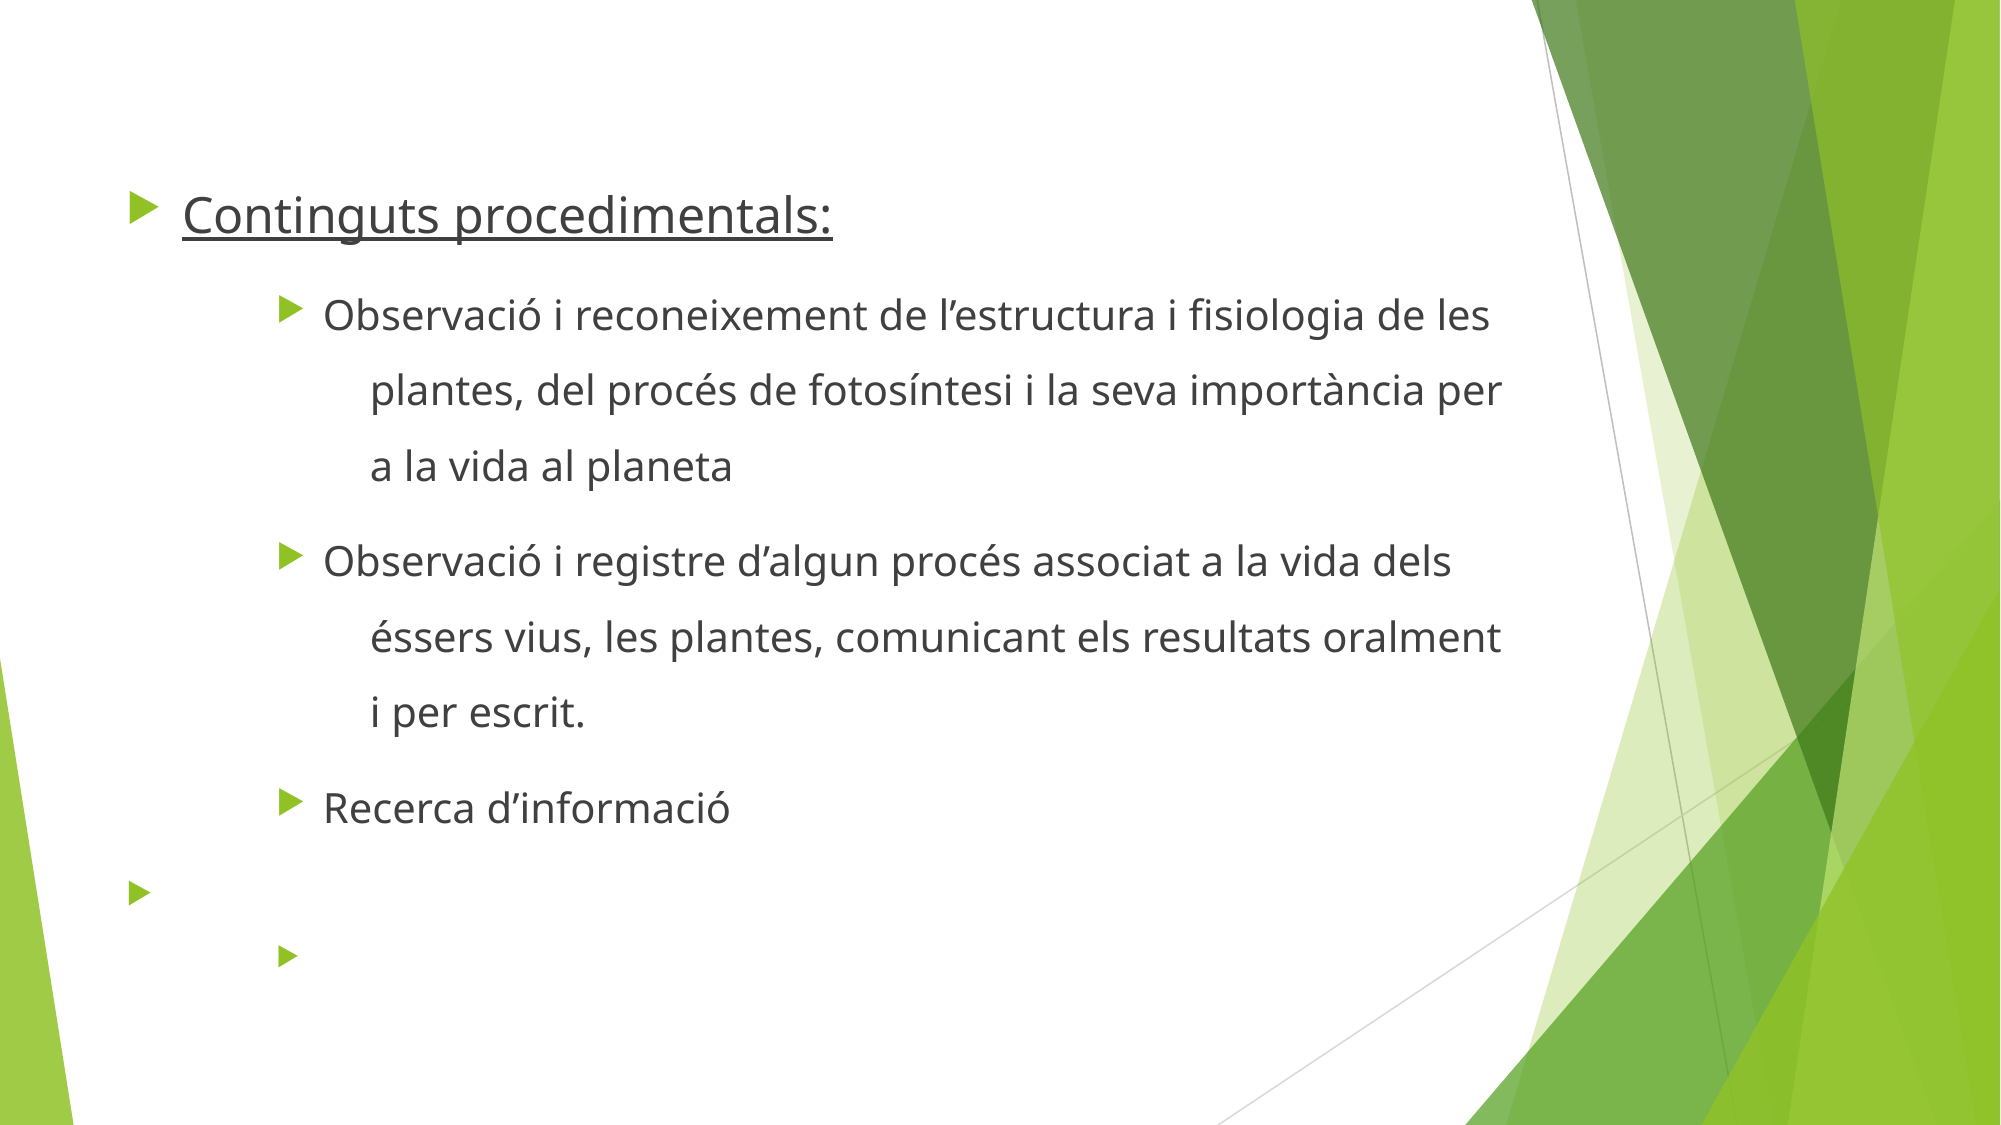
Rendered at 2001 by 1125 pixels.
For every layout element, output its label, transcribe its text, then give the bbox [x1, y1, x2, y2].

list Continguts procedimentals: Observació i reconeixement de l’estructura i fisiologia de les plantes, del procés de fotosíntesi i la seva importància per a la vida al planeta Observació i registre d’algun procés associat a la vida dels éssers vius, les plantes, comunicant els resultats oralment i per escrit. Recerca d’informació [111, 145, 1522, 992]
